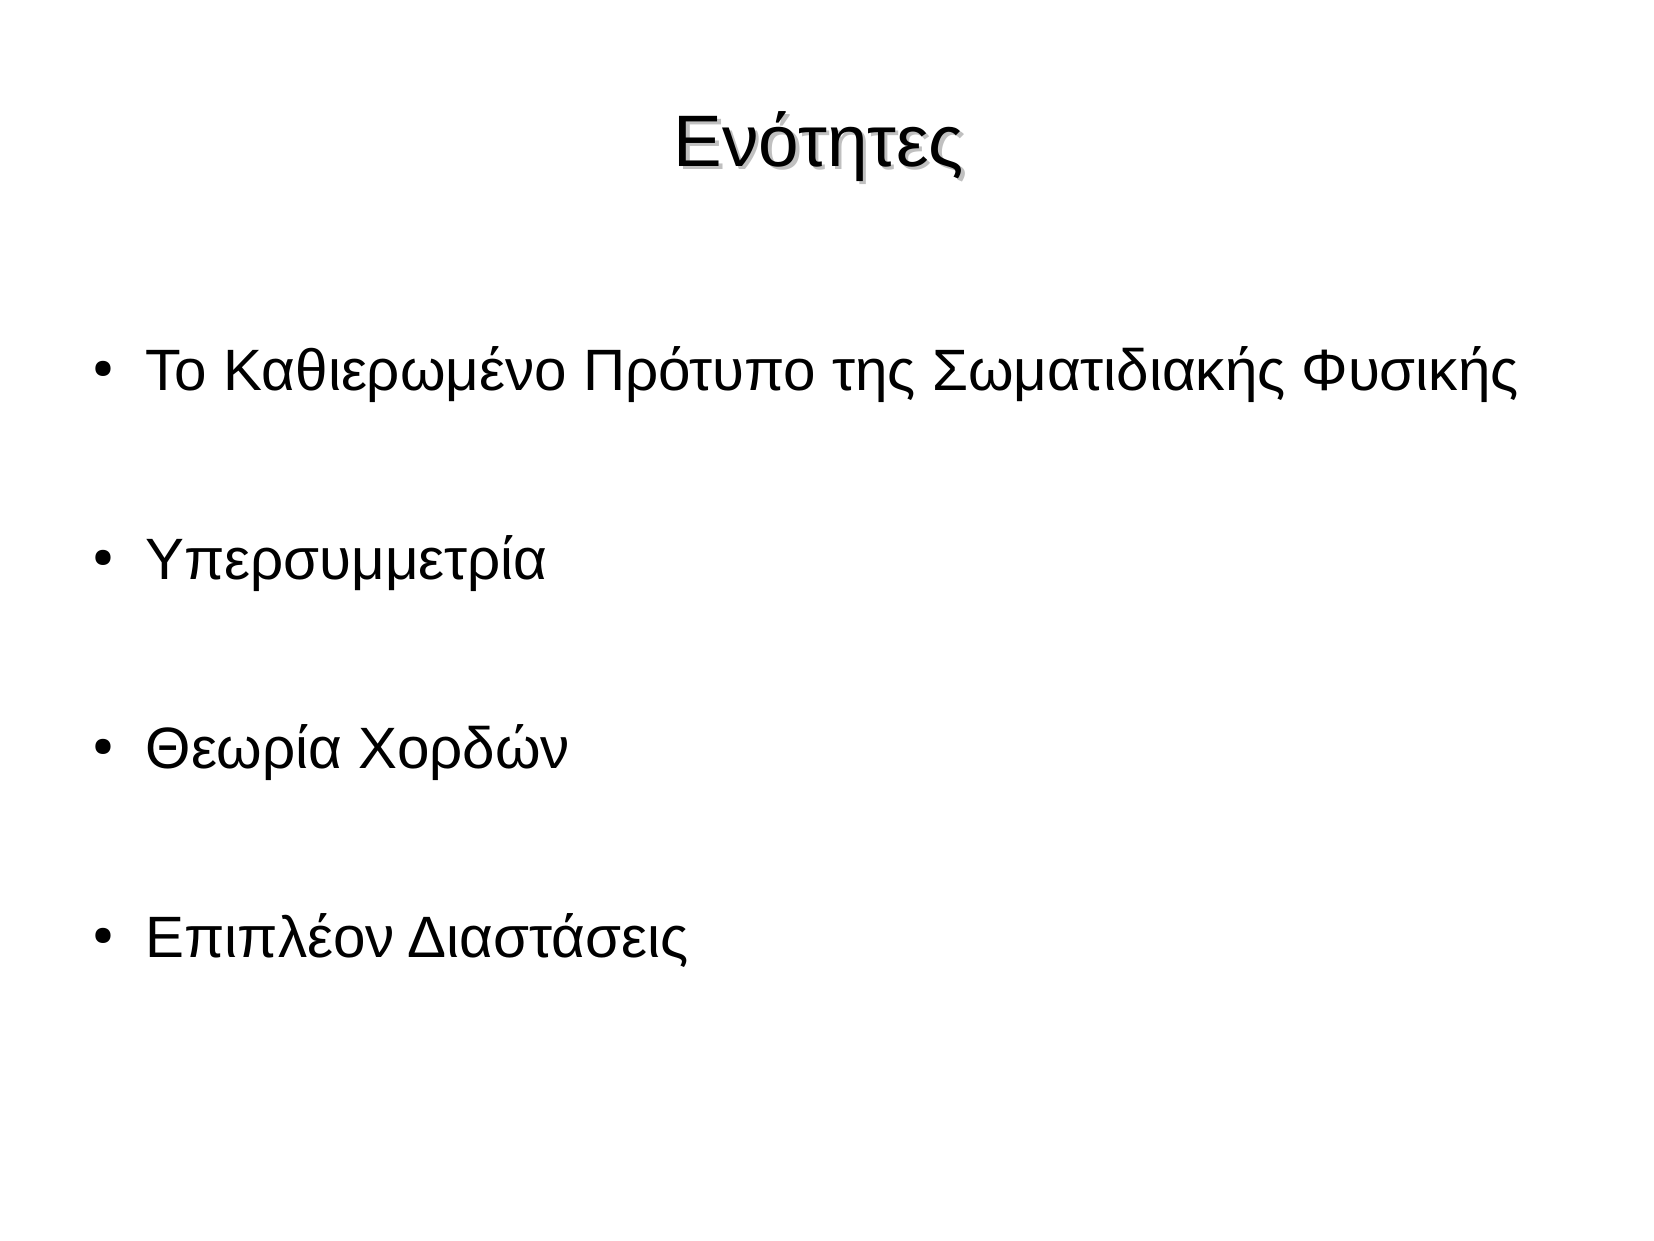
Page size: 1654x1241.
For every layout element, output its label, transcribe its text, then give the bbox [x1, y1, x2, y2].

list Το Καθιερωμένο Πρότυπο της Σωματιδιακής Φυσικής Υπερσυμμετρία Θεωρία Χορδών Επιπλέον Διαστάσεις [75, 337, 1564, 1098]
title Ενότητες [75, 37, 1564, 245]
